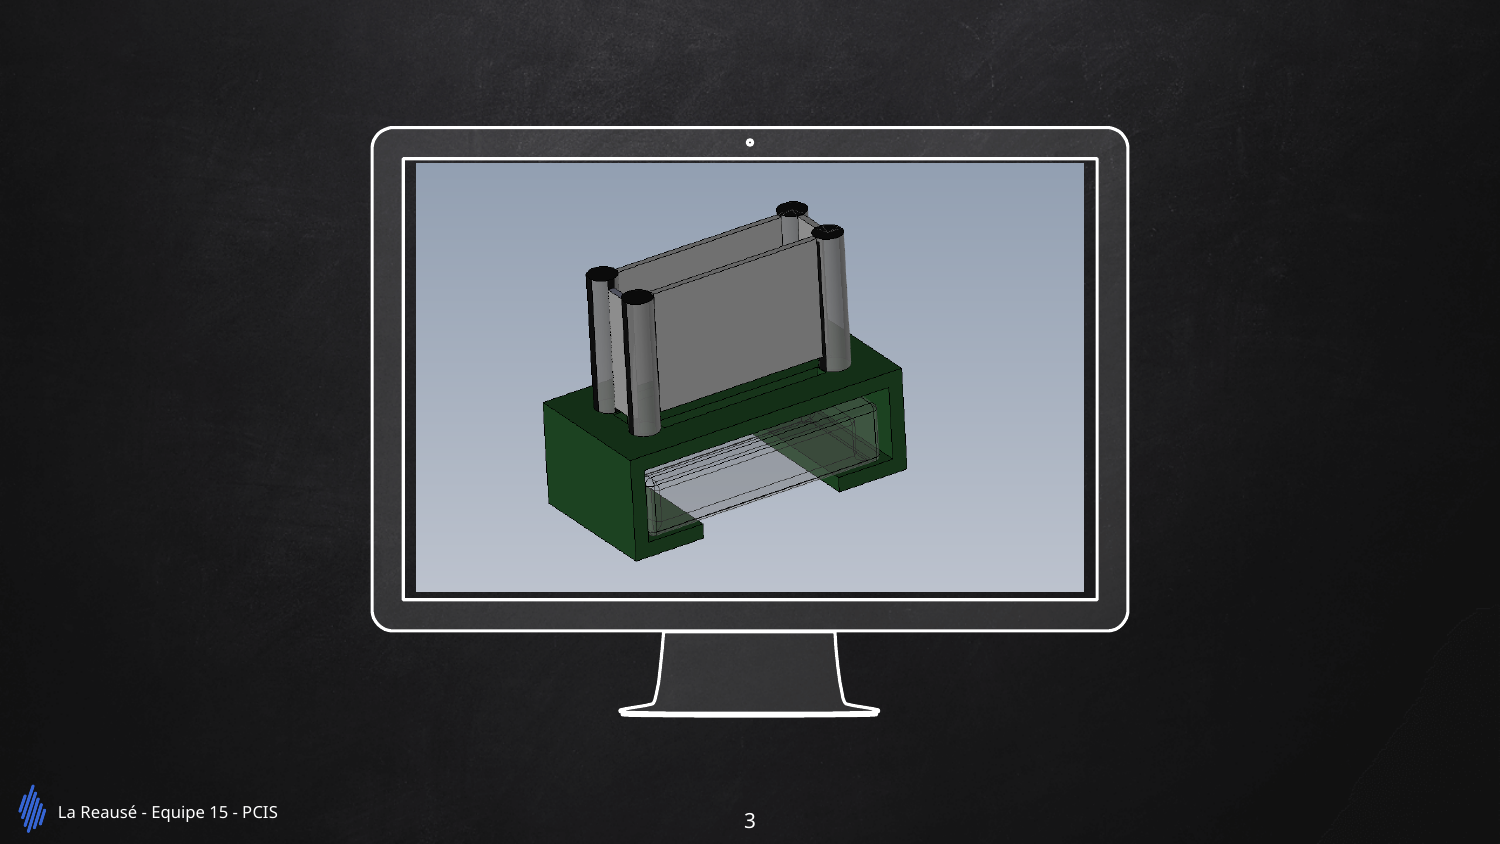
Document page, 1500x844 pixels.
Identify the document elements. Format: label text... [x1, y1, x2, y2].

text_box La Reausé - Equipe 15 - PCIS [42, 786, 300, 837]
picture [18, 782, 47, 834]
picture [416, 163, 1084, 592]
text_box [372, 127, 1128, 716]
text_box ‹#› [705, 792, 796, 844]
